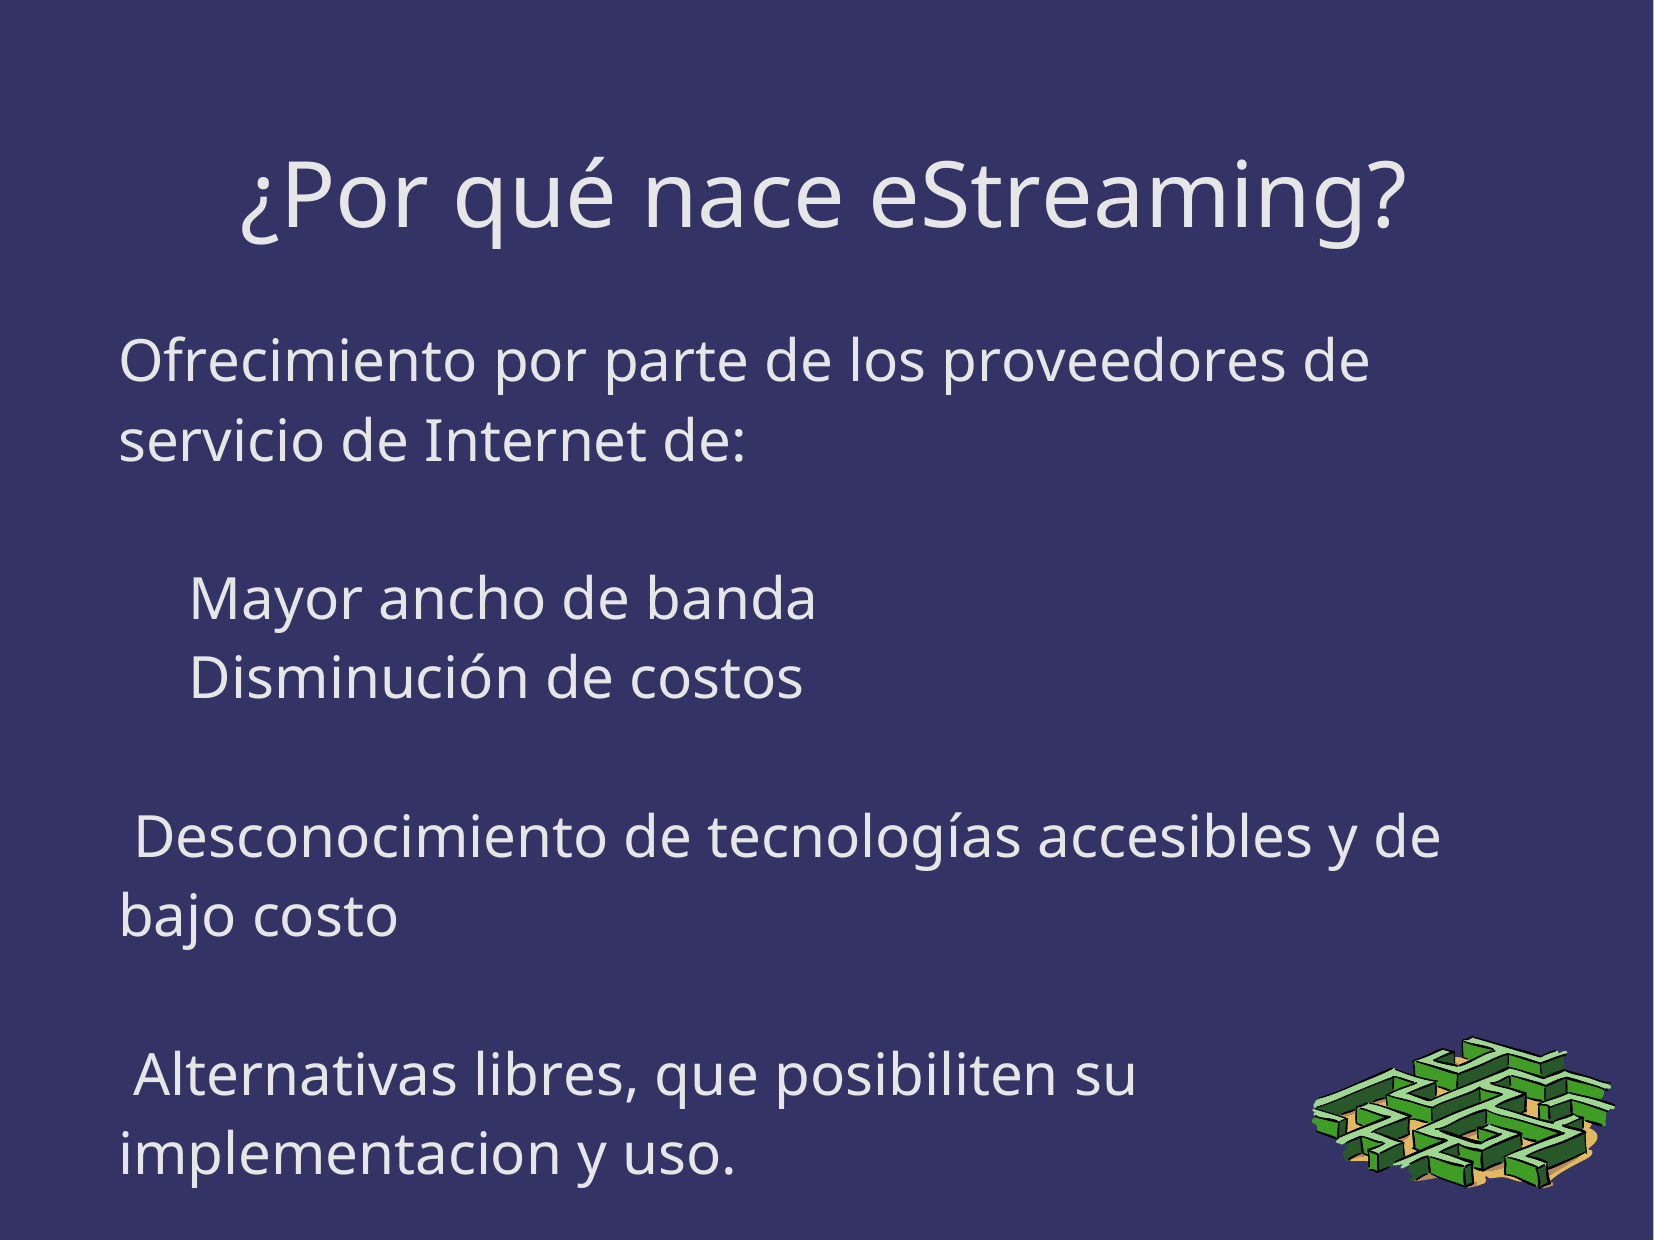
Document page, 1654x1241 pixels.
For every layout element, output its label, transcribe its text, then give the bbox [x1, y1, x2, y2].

title ¿Por qué nace eStreaming? [118, 88, 1531, 296]
subtitle Ofrecimiento por parte de los proveedores de servicio de Internet de: Mayor ancho de banda Disminución de costos Desconocimiento de tecnologías accesibles y de bajo costo Alternativas libres, que posibiliten su implementacion y uso. [118, 364, 1565, 1147]
